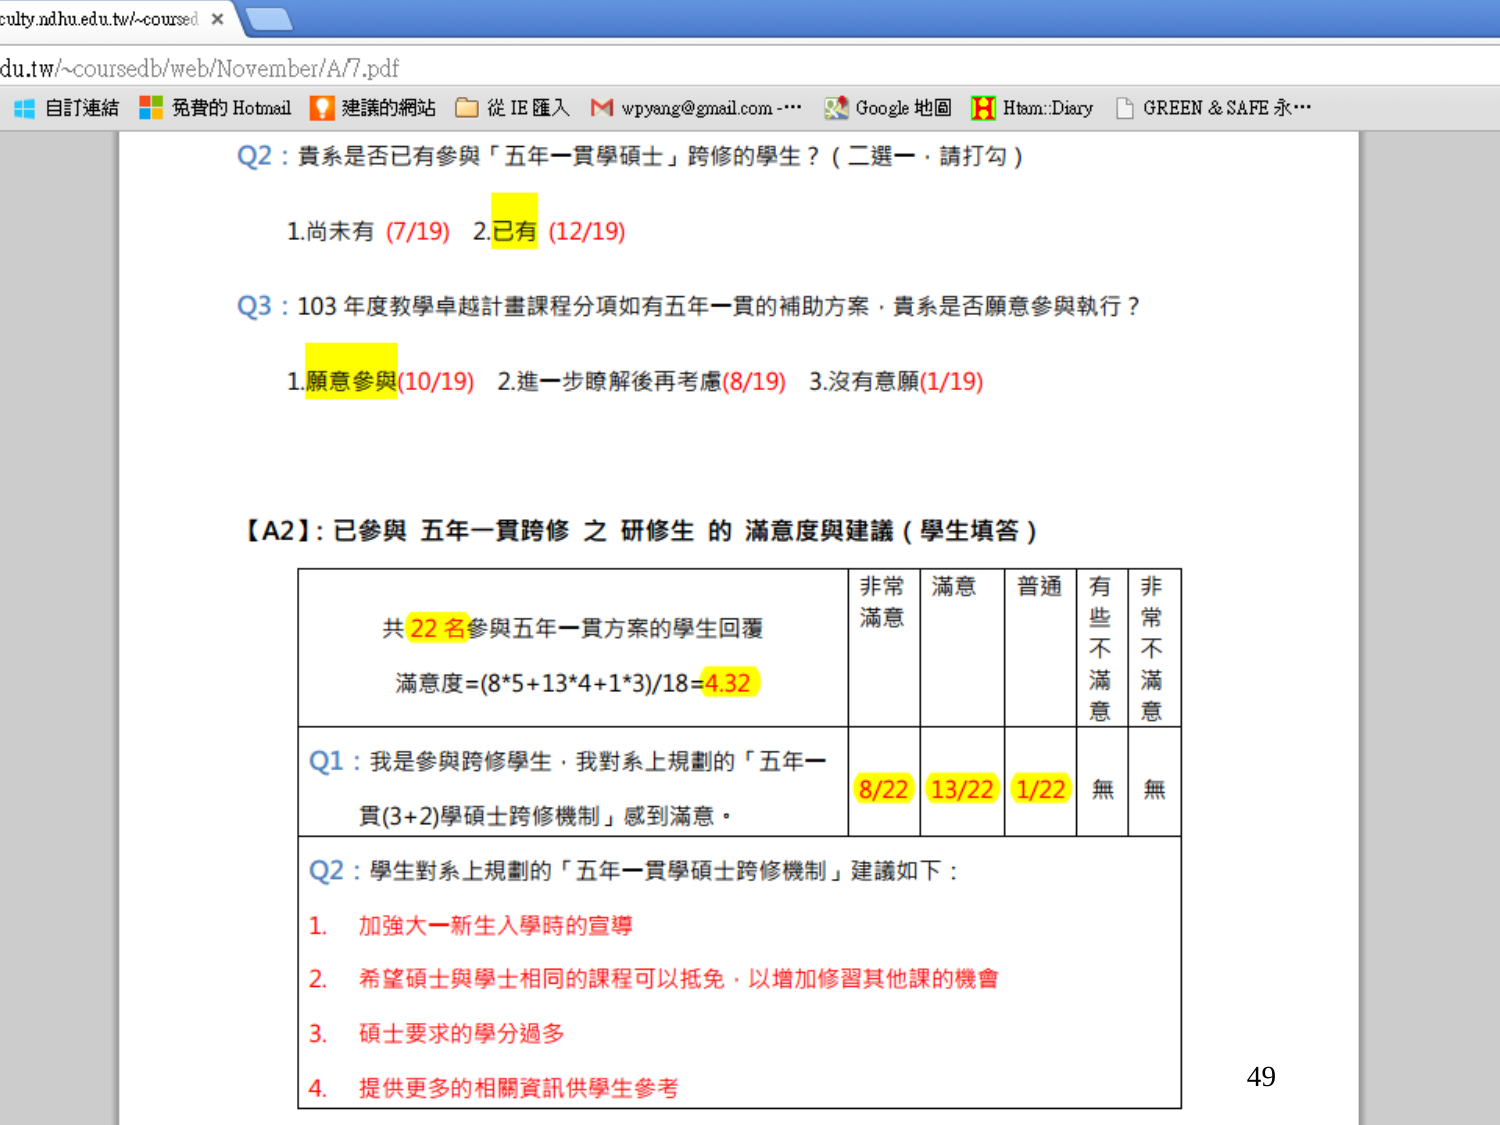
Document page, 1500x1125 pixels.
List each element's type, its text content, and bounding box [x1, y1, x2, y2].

text_box 49 [1231, 1050, 1357, 1101]
picture [0, 0, 1500, 1125]
